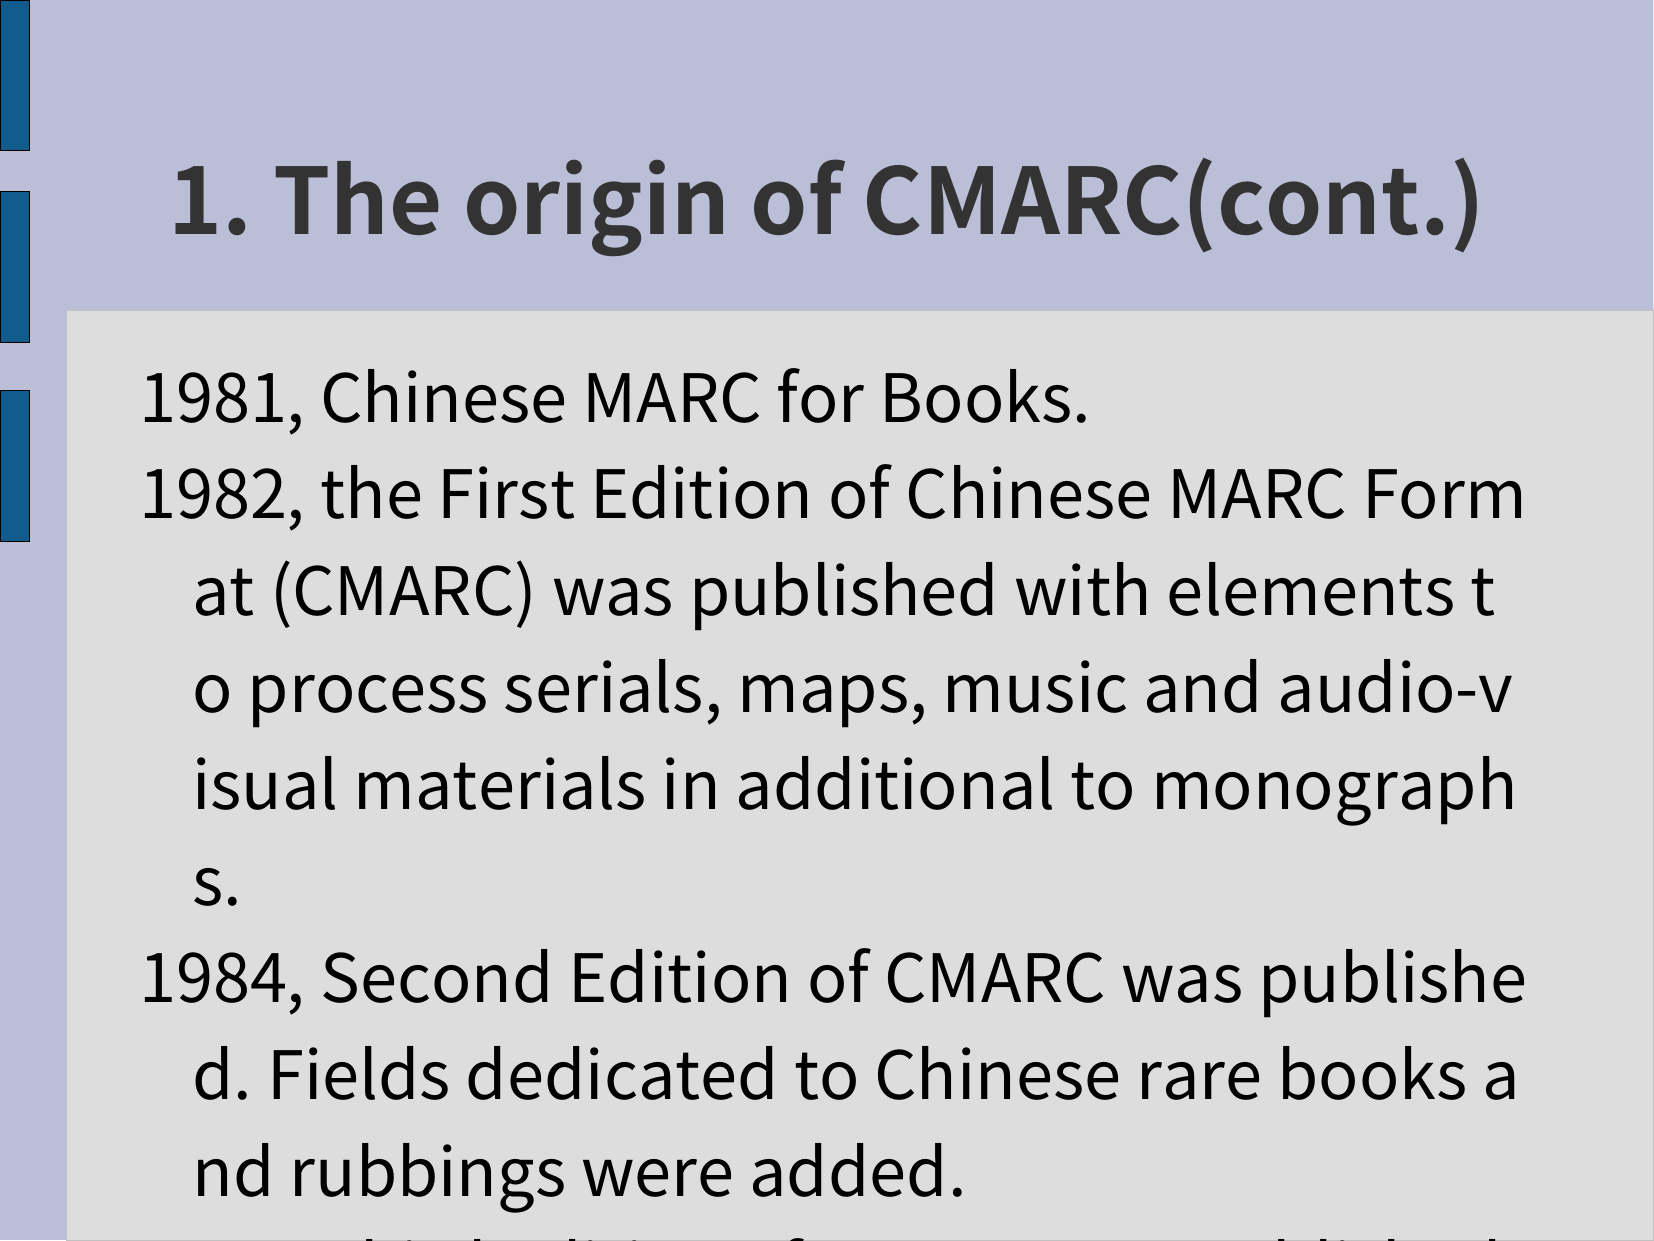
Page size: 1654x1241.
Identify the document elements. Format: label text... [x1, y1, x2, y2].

title 1. The origin of CMARC(cont.) [121, 91, 1534, 299]
list 1981, Chinese MARC for Books. 1982, the First Edition of Chinese MARC Format (CMARC) was published with elements to process serials, maps, music and audio-visual materials in additional to monographs. 1984, Second Edition of CMARC was published. Fields dedicated to Chinese rare books and rubbings were added. 1989, Third Edition of CMARC was published. 1997, Fourth Edition was published. 2001, 2002 [121, 344, 1534, 1213]
